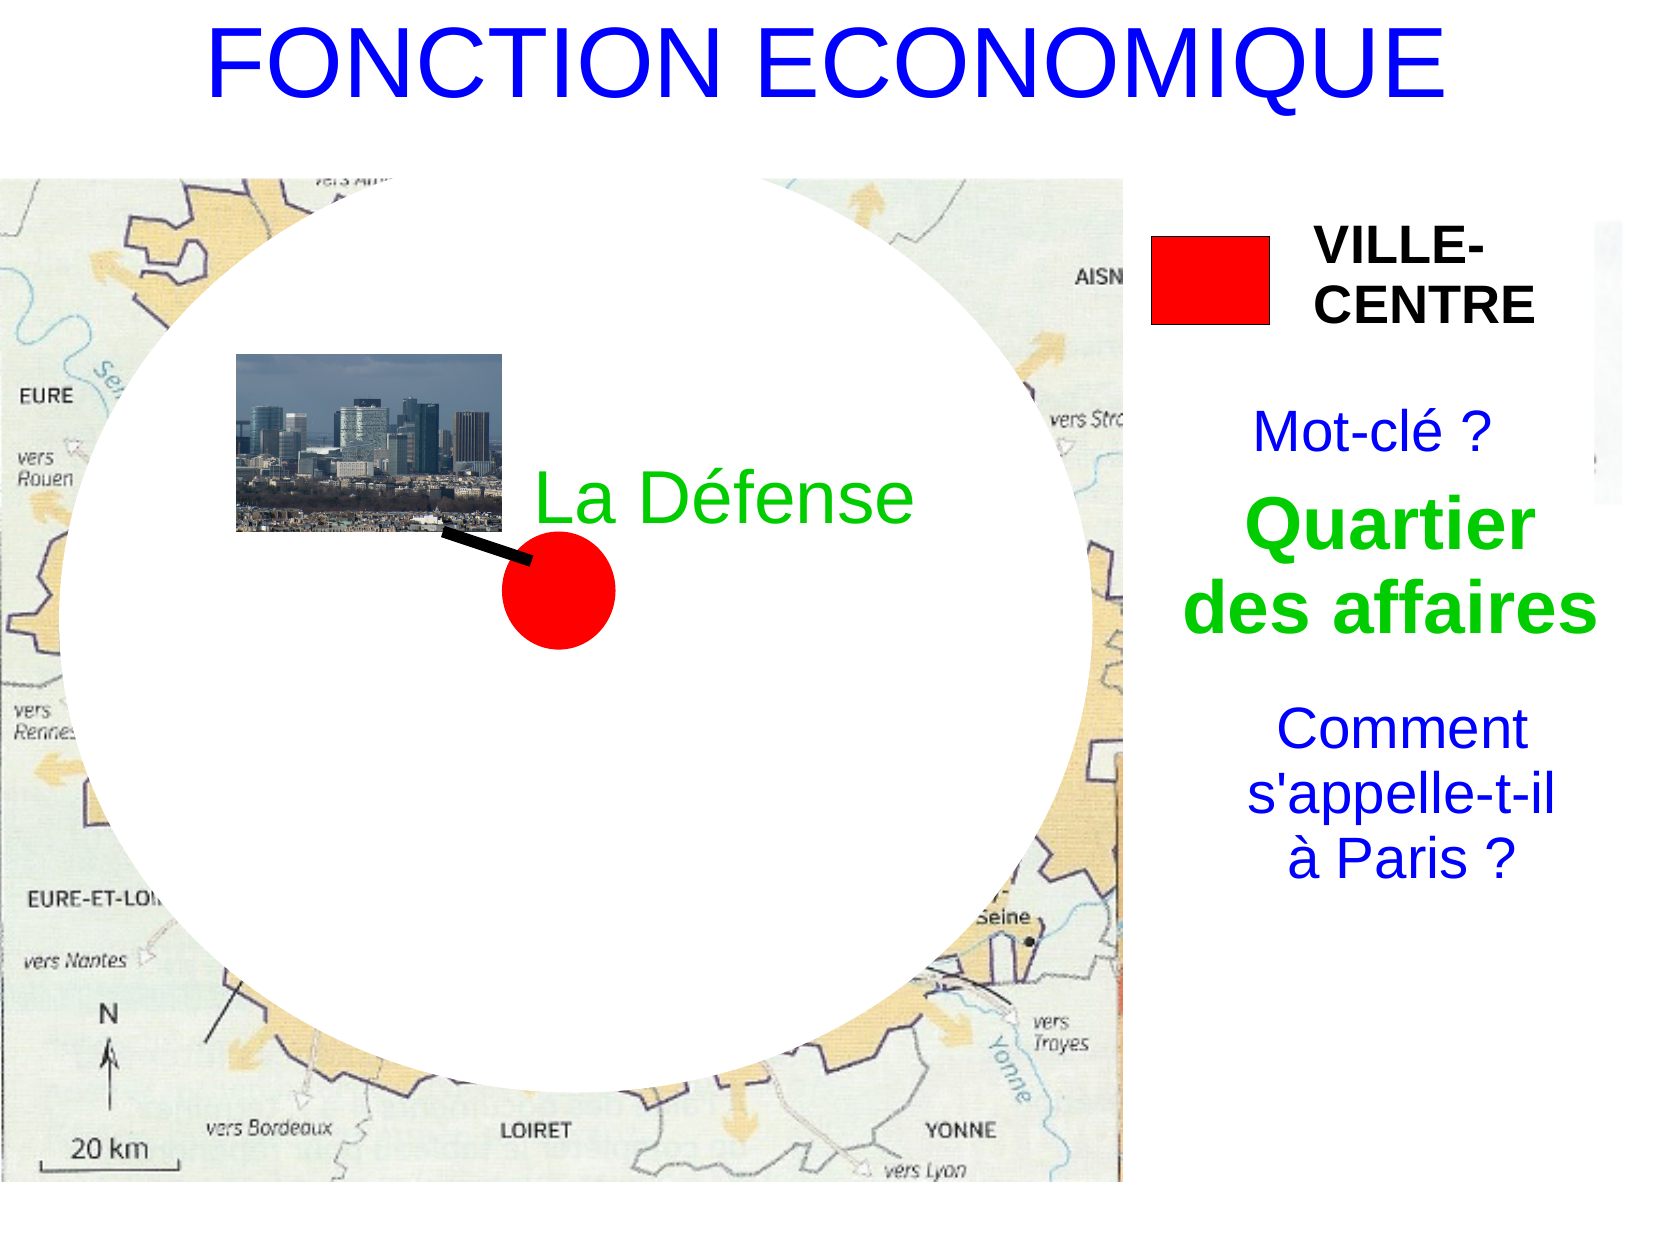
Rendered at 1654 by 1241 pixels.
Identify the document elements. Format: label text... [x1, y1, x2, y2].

title Quartier des affaires [1181, 481, 1601, 650]
text_box VILLE-CENTRE [1299, 239, 1654, 681]
text_box [1151, 239, 1299, 532]
text_box Mot-clé ? [1181, 391, 1565, 472]
text_box [59, 239, 1093, 1093]
text_box FONCTION ECONOMIQUE [0, 0, 1654, 239]
picture [236, 354, 502, 532]
title La Défense [525, 451, 945, 543]
picture [0, 239, 1123, 1182]
text_box Comment s'appelle-t-il à Paris ? [1210, 688, 1595, 898]
